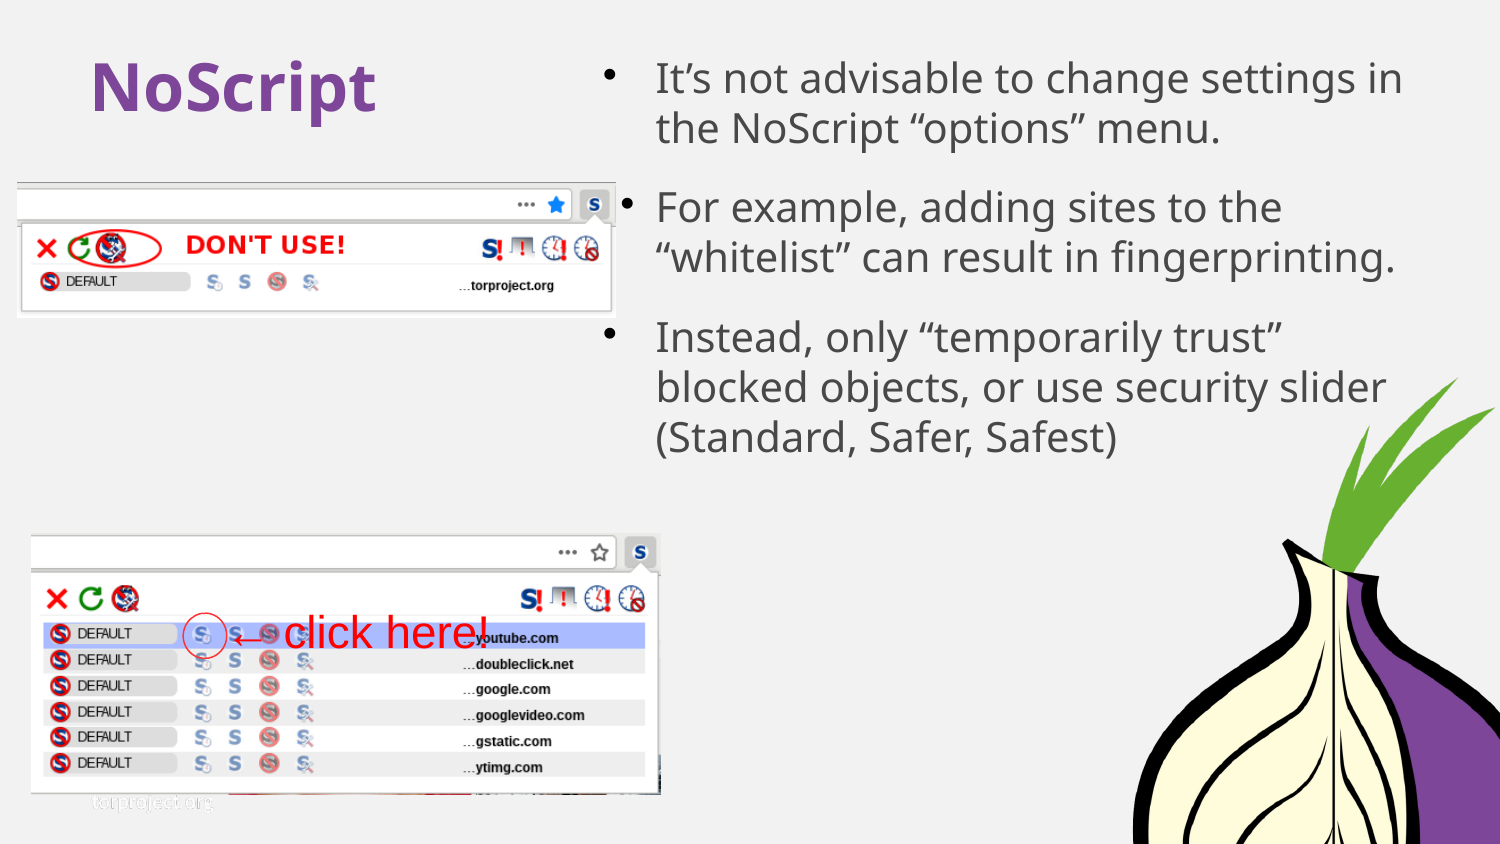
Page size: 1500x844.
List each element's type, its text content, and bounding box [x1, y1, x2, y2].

picture [1122, 377, 1500, 844]
text_box NoScript [75, 14, 1425, 156]
text_box ← click here! [210, 600, 506, 667]
picture [17, 182, 616, 318]
picture [31, 533, 661, 821]
picture [1326, 382, 1338, 399]
picture [1122, 392, 1129, 399]
text_box It’s not advisable to change settings in the NoScript “options” menu. For example, adding sites to the “whitelist” can result in fingerprinting. Instead, only “temporarily trust” blocked objects, or use security slider (Standard, Safer, Safest) [570, 44, 1425, 225]
